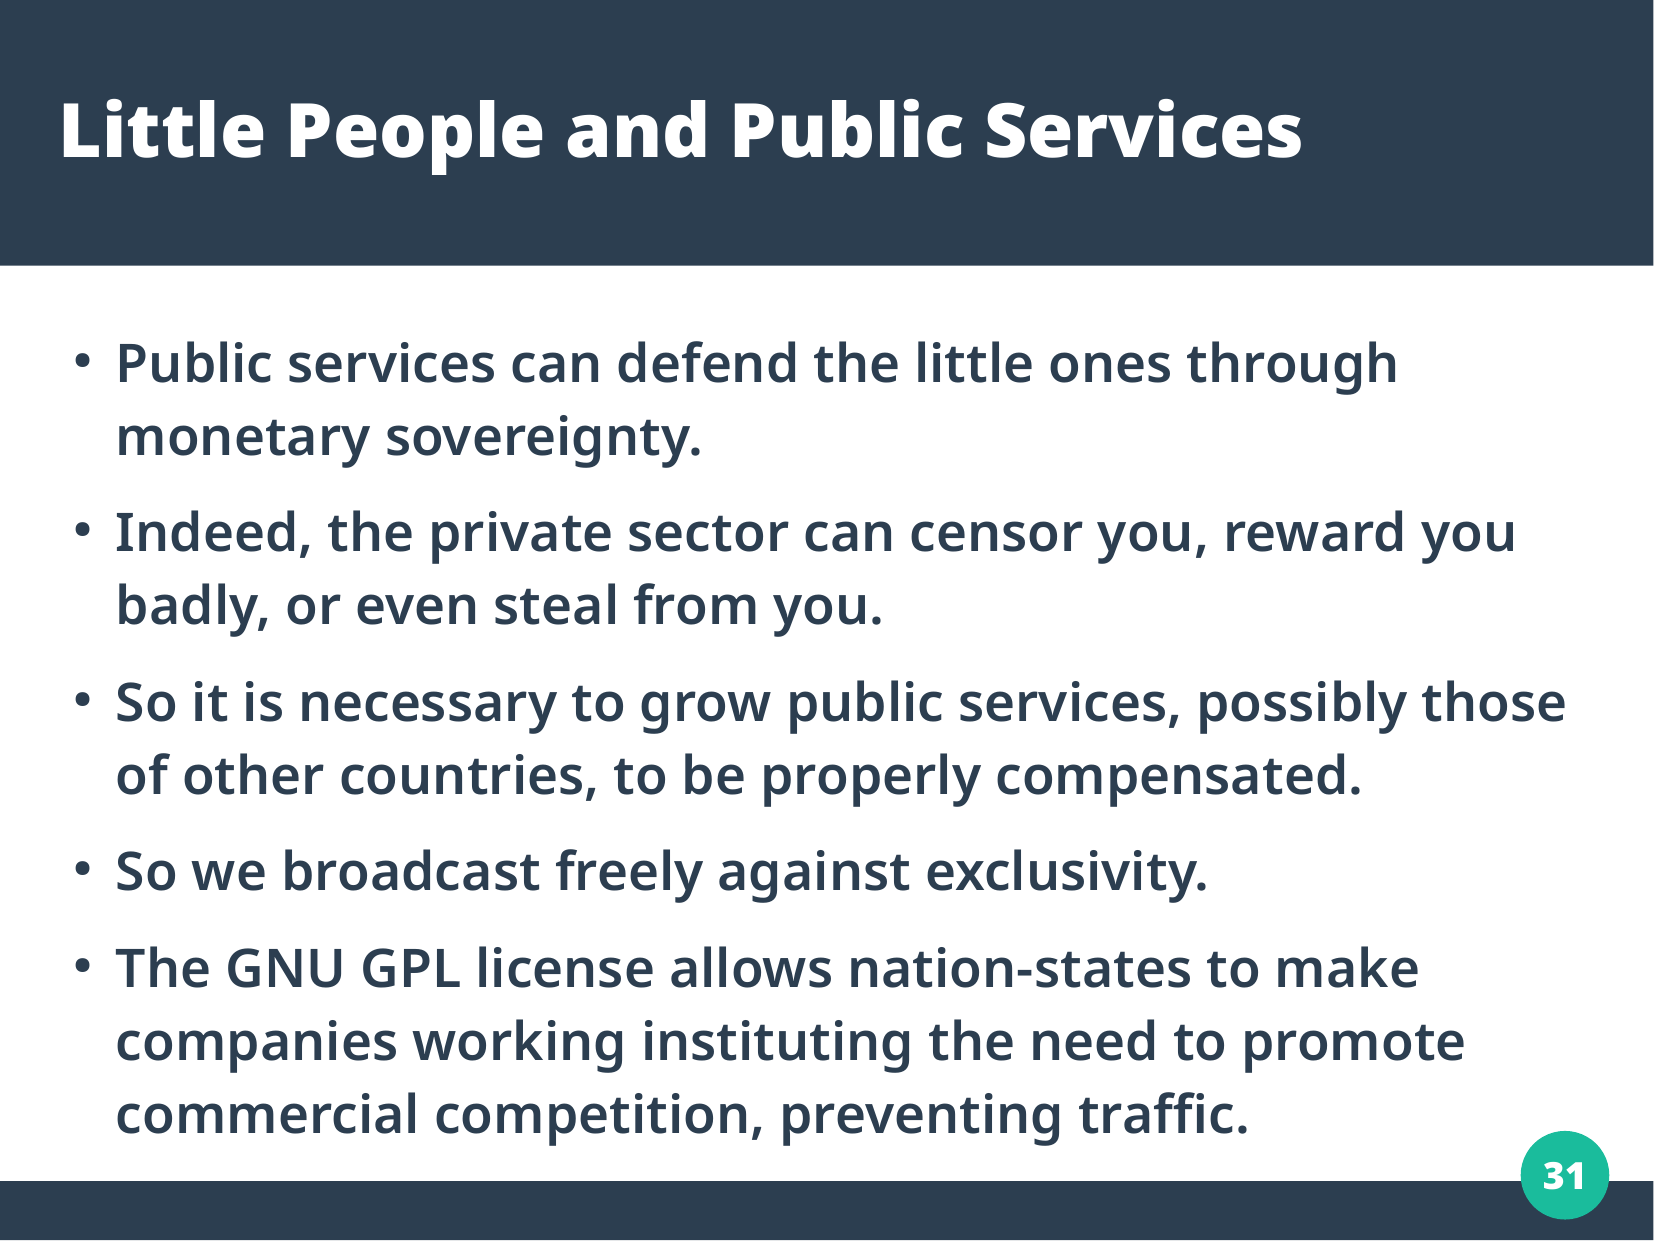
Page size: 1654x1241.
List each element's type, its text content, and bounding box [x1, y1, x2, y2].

list Public services can defend the little ones through monetary sovereignty. Indeed, the private sector can censor you, reward you badly, or even steal from you. So it is necessary to grow public services, possibly those of other countries, to be properly compensated. So we broadcast freely against exclusivity. The GNU GPL license allows nation-states to make companies working instituting the need to promote commercial competition, preventing traffic. [59, 324, 1595, 1152]
title Little People and Public Services [59, 49, 1595, 207]
